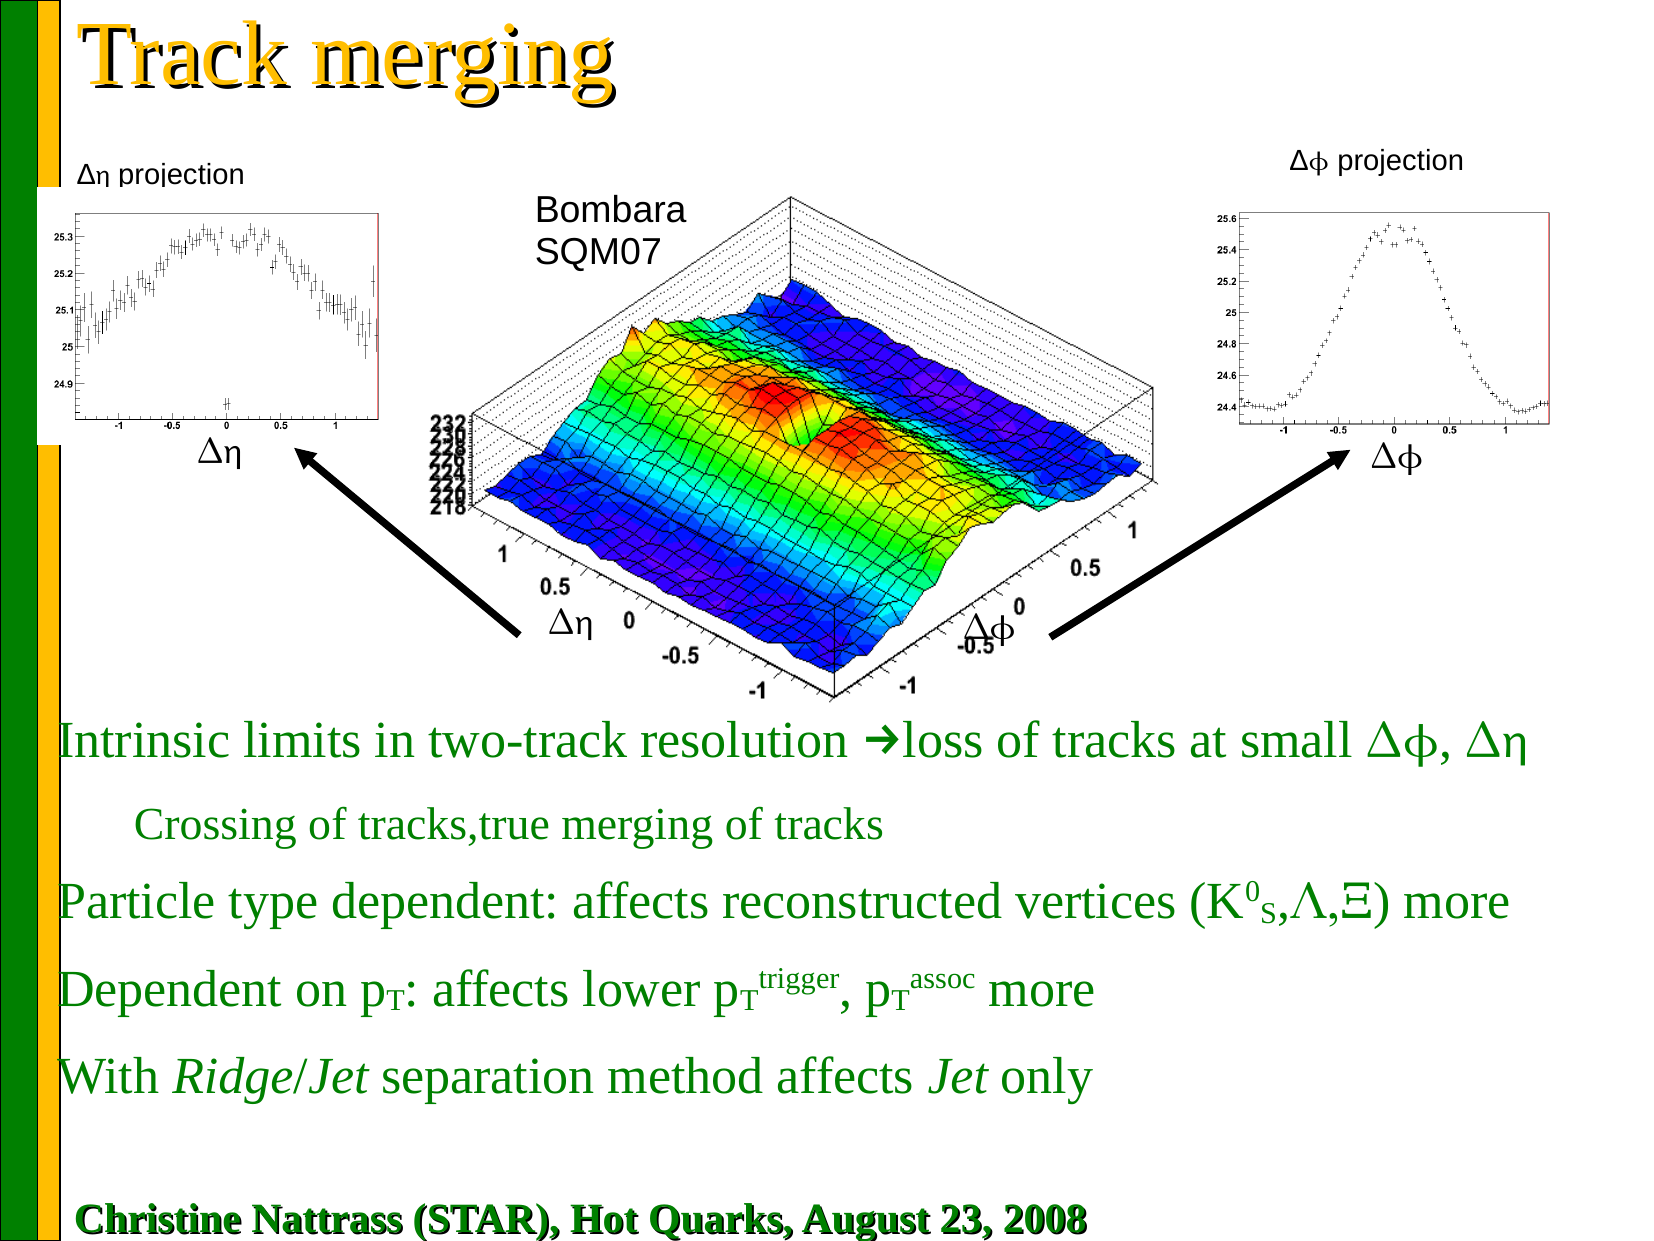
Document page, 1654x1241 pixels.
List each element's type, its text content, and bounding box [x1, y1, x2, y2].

picture [37, 134, 1588, 711]
text_box  [1353, 442, 1553, 510]
text_box  [530, 608, 720, 676]
title Track merging [76, 0, 1565, 121]
text_box ∆ projection [1275, 136, 1564, 185]
text_box  [179, 438, 369, 505]
text_box  [945, 613, 1146, 681]
list Intrinsic limits in two-track resolution →loss of tracks at small ,  Crossing of tracks,true merging of tracks Particle type dependent: affects reconstructed vertices (K0S,,) more Dependent on pT: affects lower pTtrigger, pTassoc more With Ridge/Jet separation method affects Jet only [39, 711, 1619, 1144]
text_box Bombara SQM07 [520, 181, 746, 281]
text_box ∆ projection [62, 149, 351, 187]
